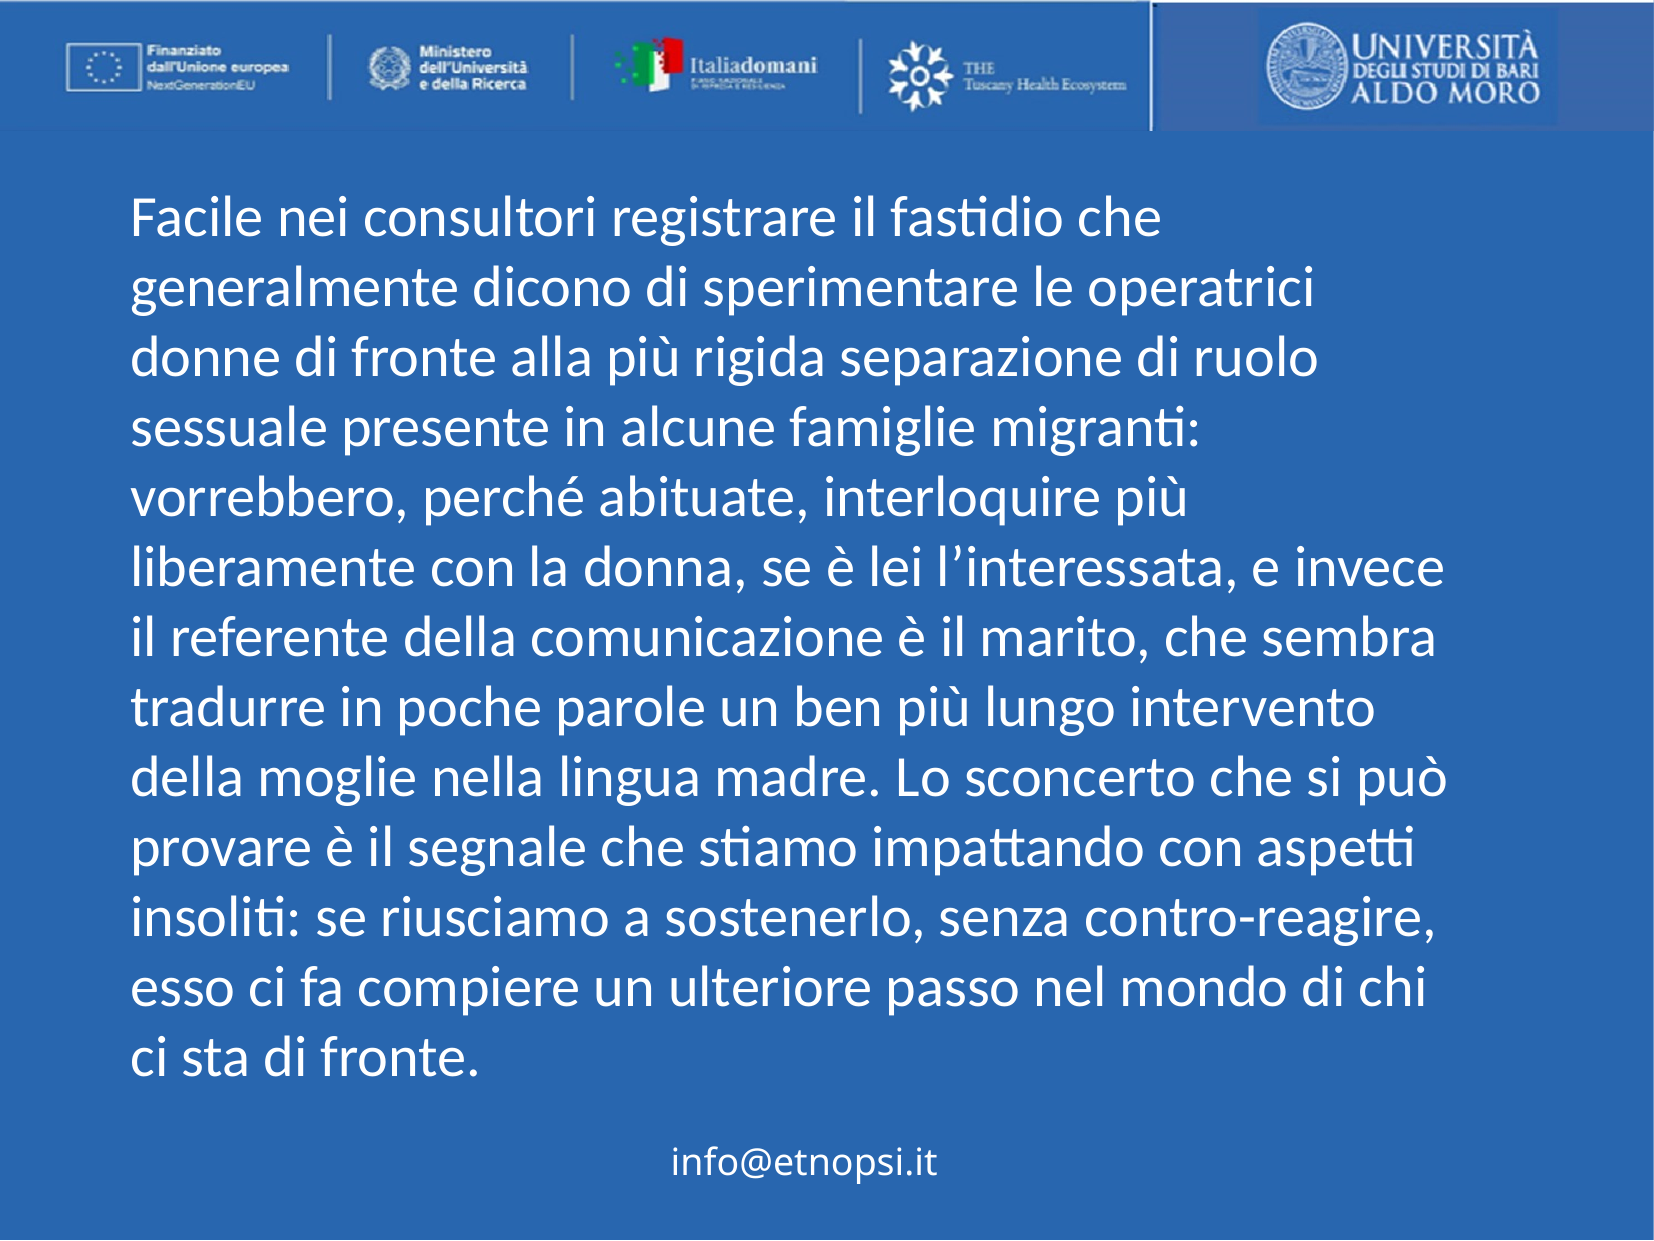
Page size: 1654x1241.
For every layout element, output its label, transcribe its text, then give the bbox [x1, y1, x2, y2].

subtitle Facile nei consultori registrare il fastidio che generalmente dicono di sperimentare le operatrici donne di fronte alla più rigida separazione di ruolo sessuale presente in alcune famiglie migranti: vorrebbero, perché abituate, interloquire più liberamente con la donna, se è lei l’interessata, e invece il referente della comunicazione è il marito, che sembra tradurre in poche parole un ben più lungo intervento della moglie nella lingua madre. Lo sconcerto che si può provare è il segnale che stiamo impattando con aspetti insoliti: se riusciamo a sostenerlo, senza contro-reagire, esso ci fa compiere un ulteriore passo nel mondo di chi ci sta di fronte. info@etnopsi.it [115, 170, 1493, 913]
picture [0, 0, 1654, 132]
